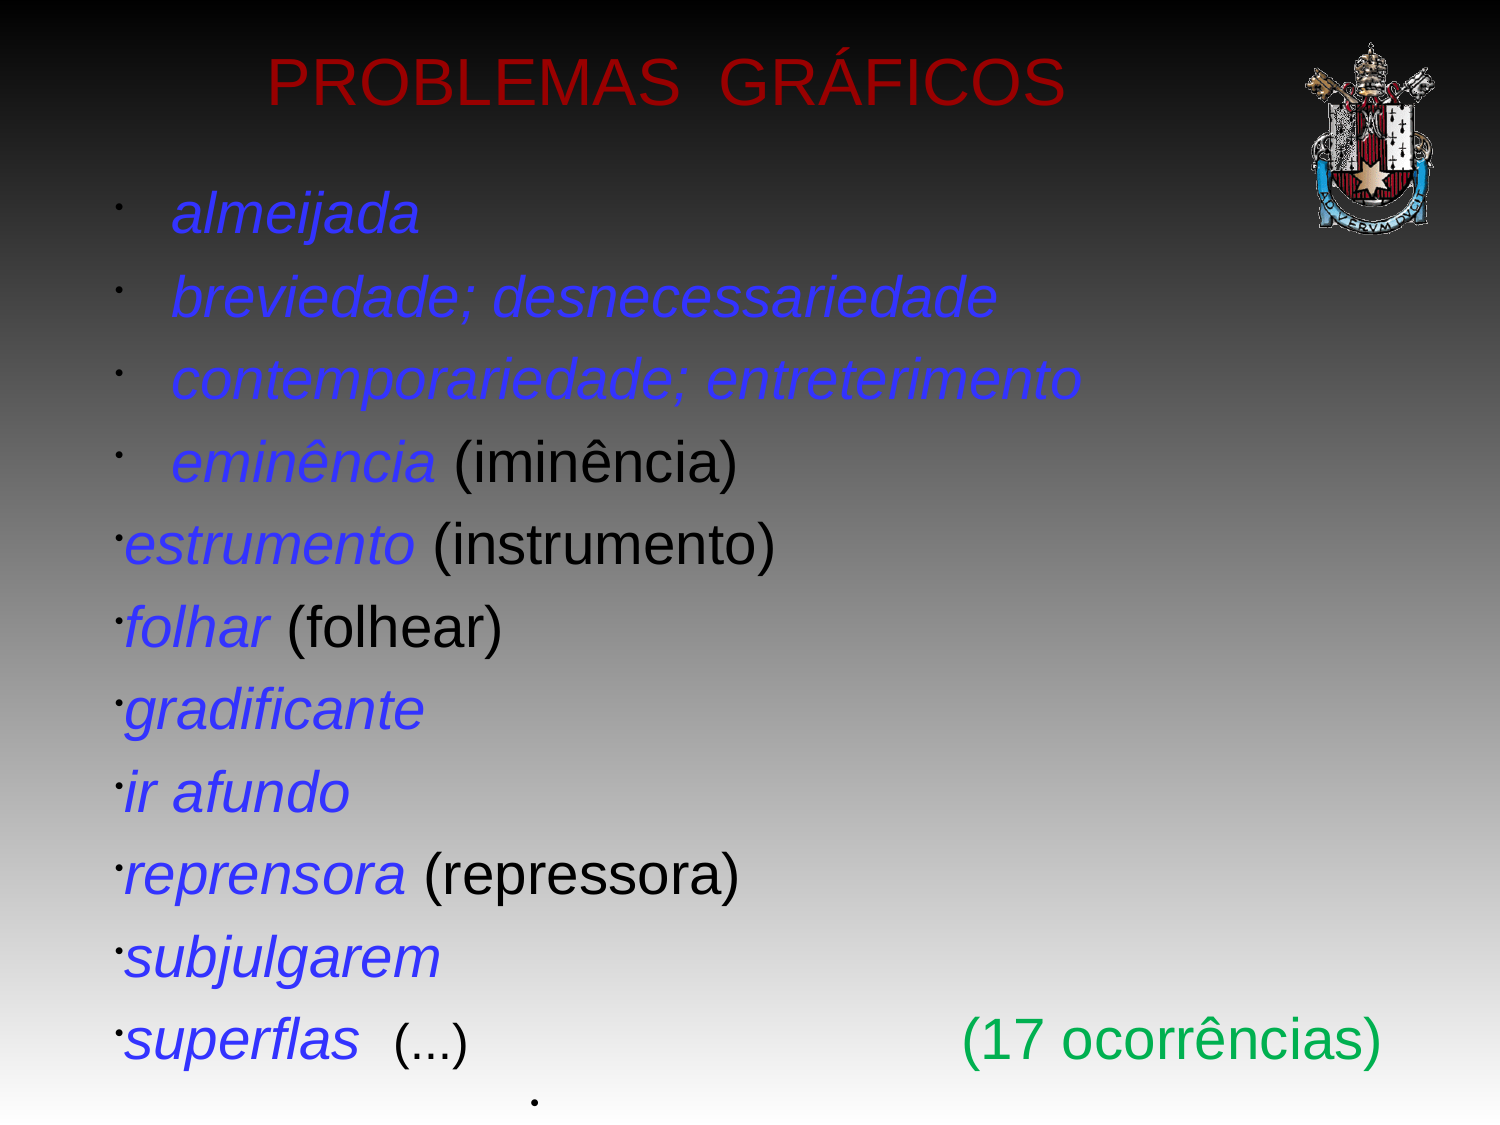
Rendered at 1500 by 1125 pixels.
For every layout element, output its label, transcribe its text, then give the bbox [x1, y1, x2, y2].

chart [1305, 42, 1435, 235]
list almeijada breviedade; desnecessariedade contemporariedade; entreterimento eminência (iminência) estrumento (instrumento) folhar (folhear) gradificante ir afundo reprensora (repressora) subjulgarem superflas (...) (17 ocorrências) [100, 168, 1500, 1083]
title PROBLEMAS GRÁFICOS [41, 0, 1294, 173]
